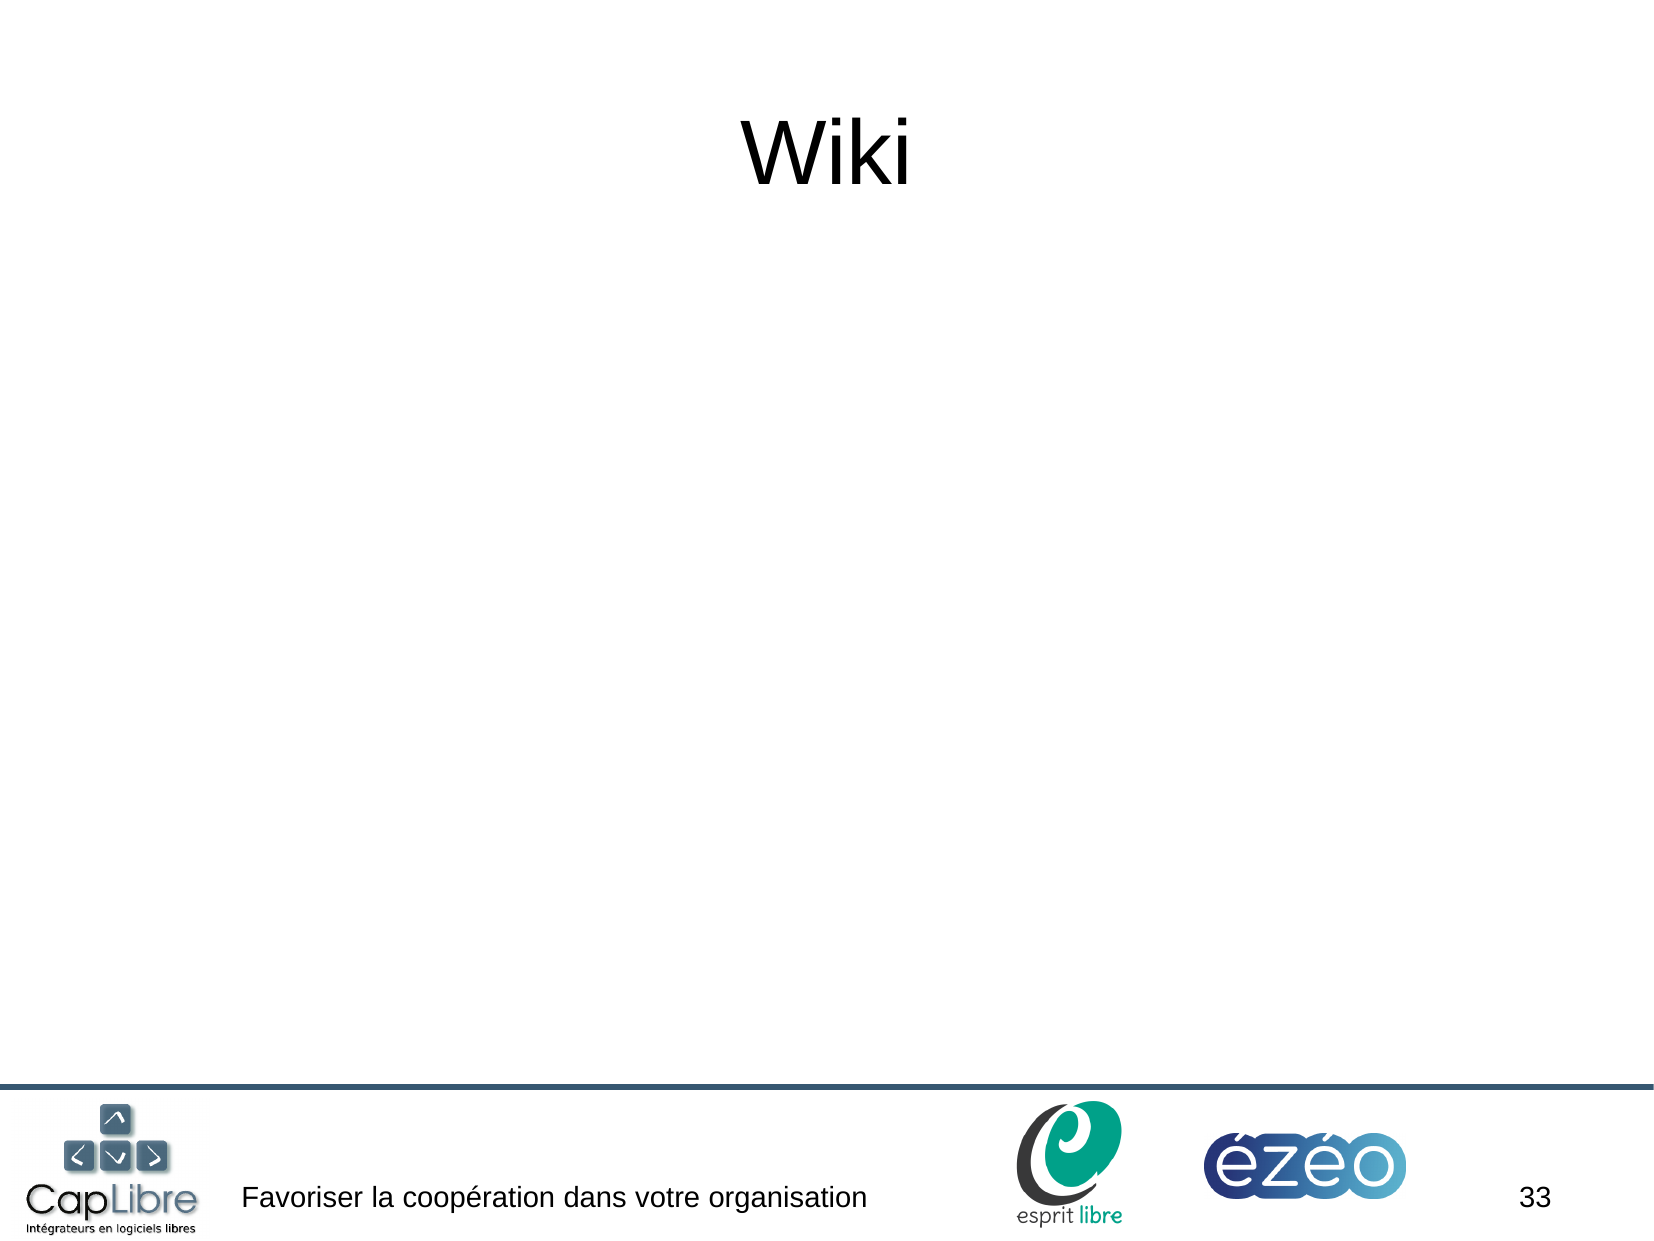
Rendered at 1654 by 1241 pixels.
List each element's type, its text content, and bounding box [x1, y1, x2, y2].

picture [1003, 1098, 1134, 1229]
picture [1204, 1133, 1406, 1199]
picture [11, 1098, 210, 1239]
title Wiki [82, 49, 1571, 257]
